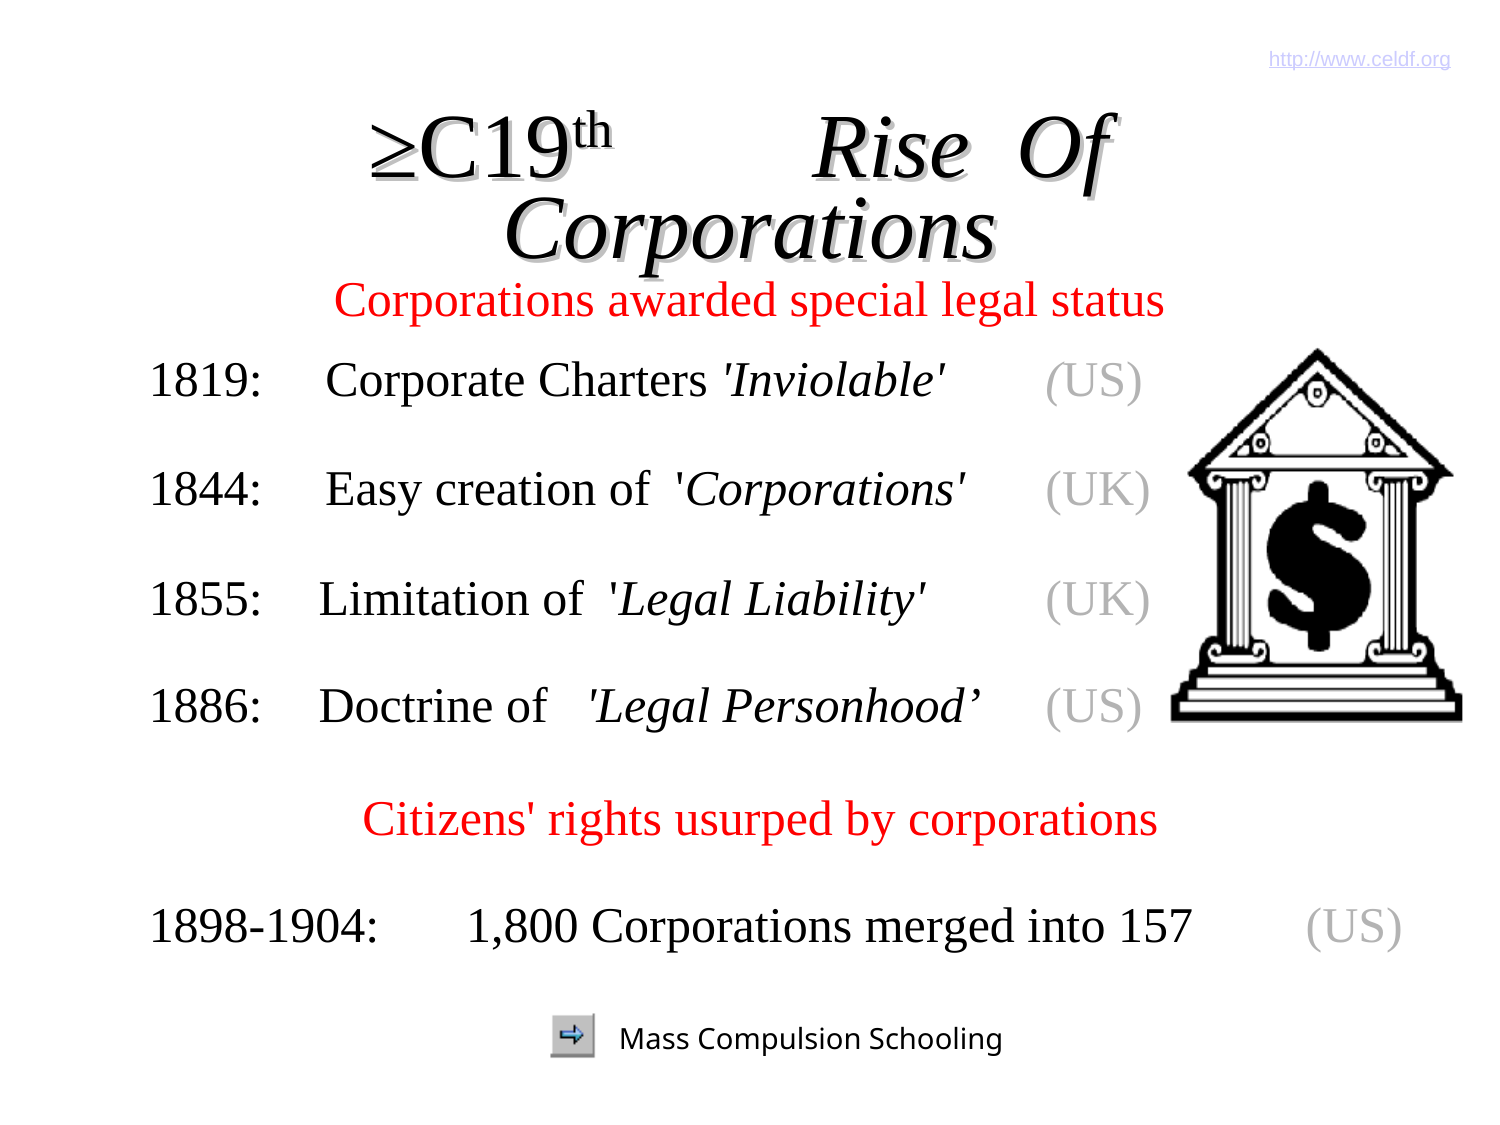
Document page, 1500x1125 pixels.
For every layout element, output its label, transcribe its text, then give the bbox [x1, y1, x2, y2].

text_box 1844: Easy creation of 'Corporations' (UK)‏ [134, 446, 1170, 532]
text_box Corporations awarded special legal status [111, 258, 1388, 335]
picture [1170, 347, 1464, 723]
text_box Mass Compulsion Schooling [187, 1012, 1301, 1063]
text_box 1819: Corporate Charters 'Inviolable' (US)‏ [134, 337, 1238, 422]
text_box 1898-1904: 1,800 Corporations merged into 157 (US)‏ [134, 883, 1426, 976]
title ≥C19th Rise Of Corporations [112, 94, 1388, 258]
text_box 1886: Doctrine of 'Legal Personhood’ (US)‏ [134, 663, 1345, 756]
text_box 1855: Limitation of 'Legal Liability' (UK)‏ [134, 556, 1170, 642]
text_box Citizens' rights usurped by corporations [134, 776, 1388, 862]
picture [549, 1012, 599, 1060]
text_box http://www.celdf.org [1179, 37, 1466, 78]
